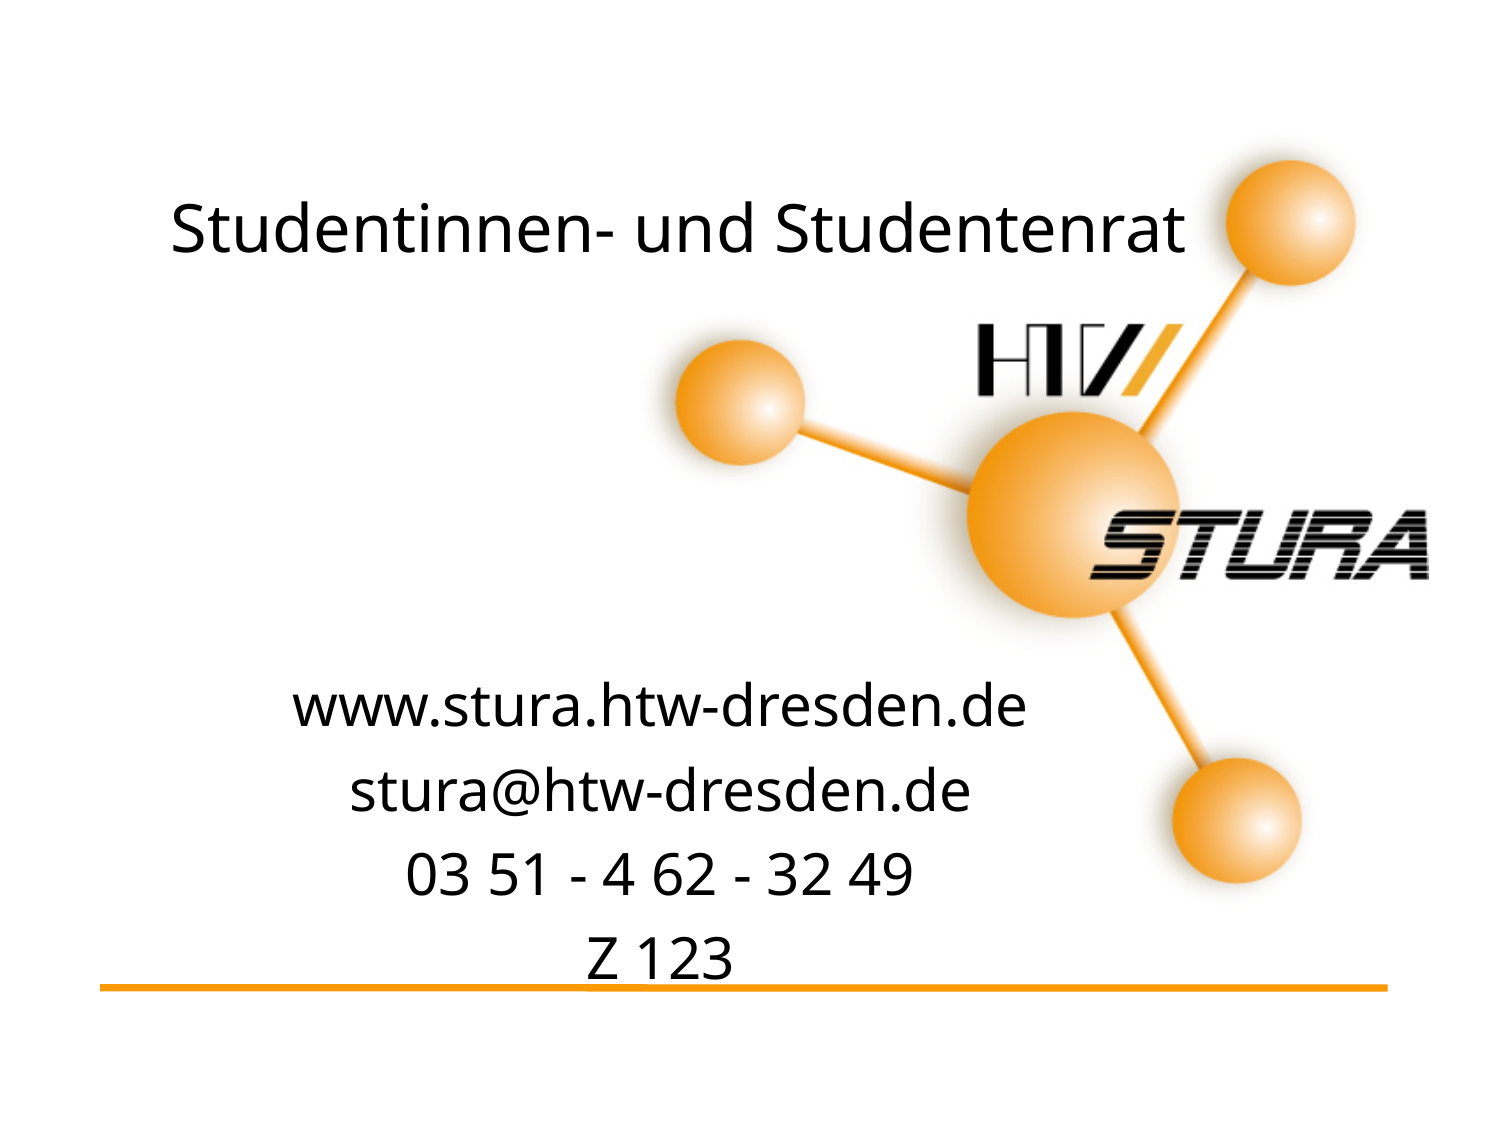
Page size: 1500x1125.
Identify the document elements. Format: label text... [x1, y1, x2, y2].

title Studentinnen- und Studentenrat [76, 89, 1282, 362]
subtitle www.stura.htw-dresden.de stura@htw-dresden.de 03 51 - 4 62 - 32 49 Z 123 [135, 668, 1186, 983]
